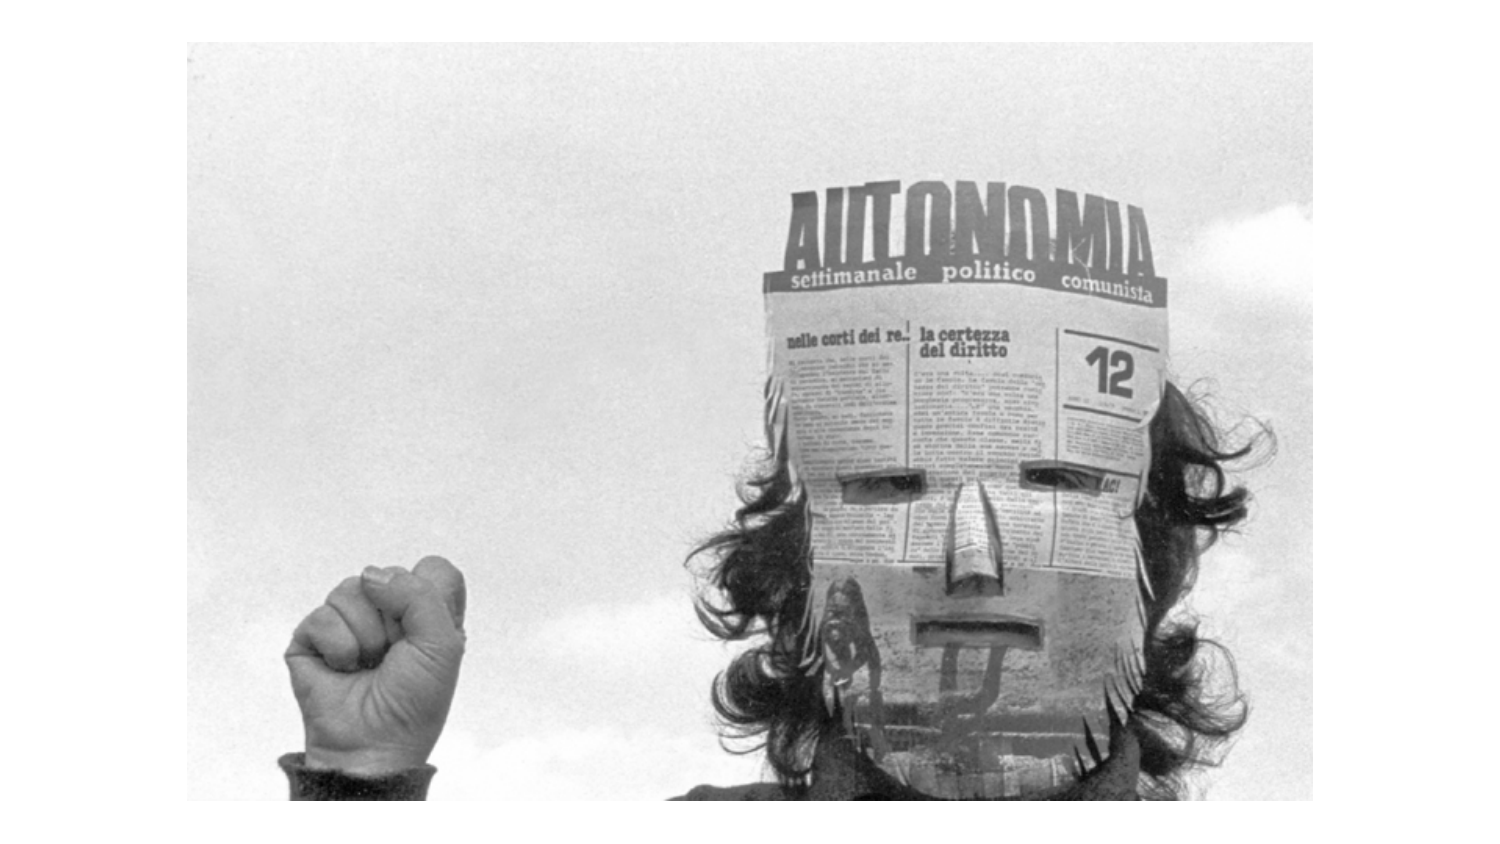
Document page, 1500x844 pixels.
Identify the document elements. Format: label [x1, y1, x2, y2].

picture [187, 42, 1313, 801]
